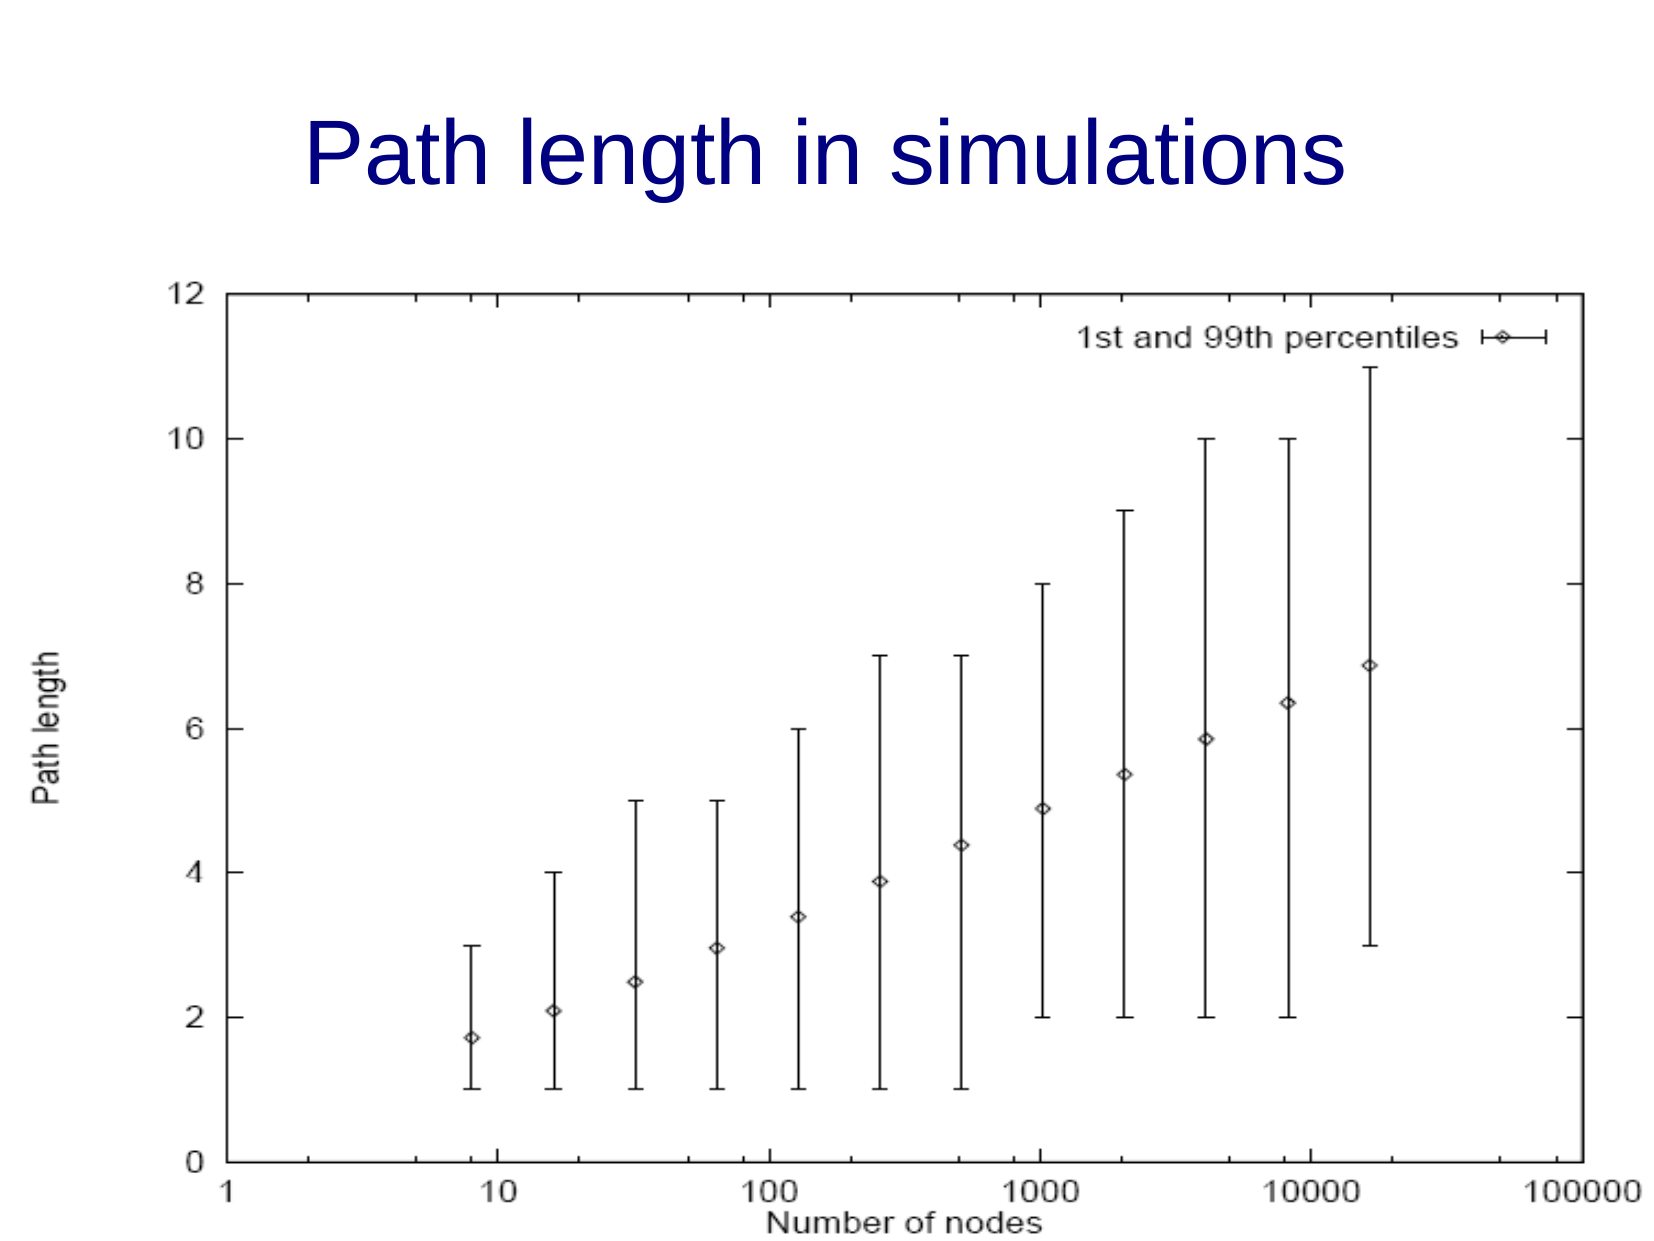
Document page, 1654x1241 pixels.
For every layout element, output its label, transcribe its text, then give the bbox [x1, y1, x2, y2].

picture [0, 262, 1651, 1241]
title Path length in simulations [82, 49, 1571, 257]
